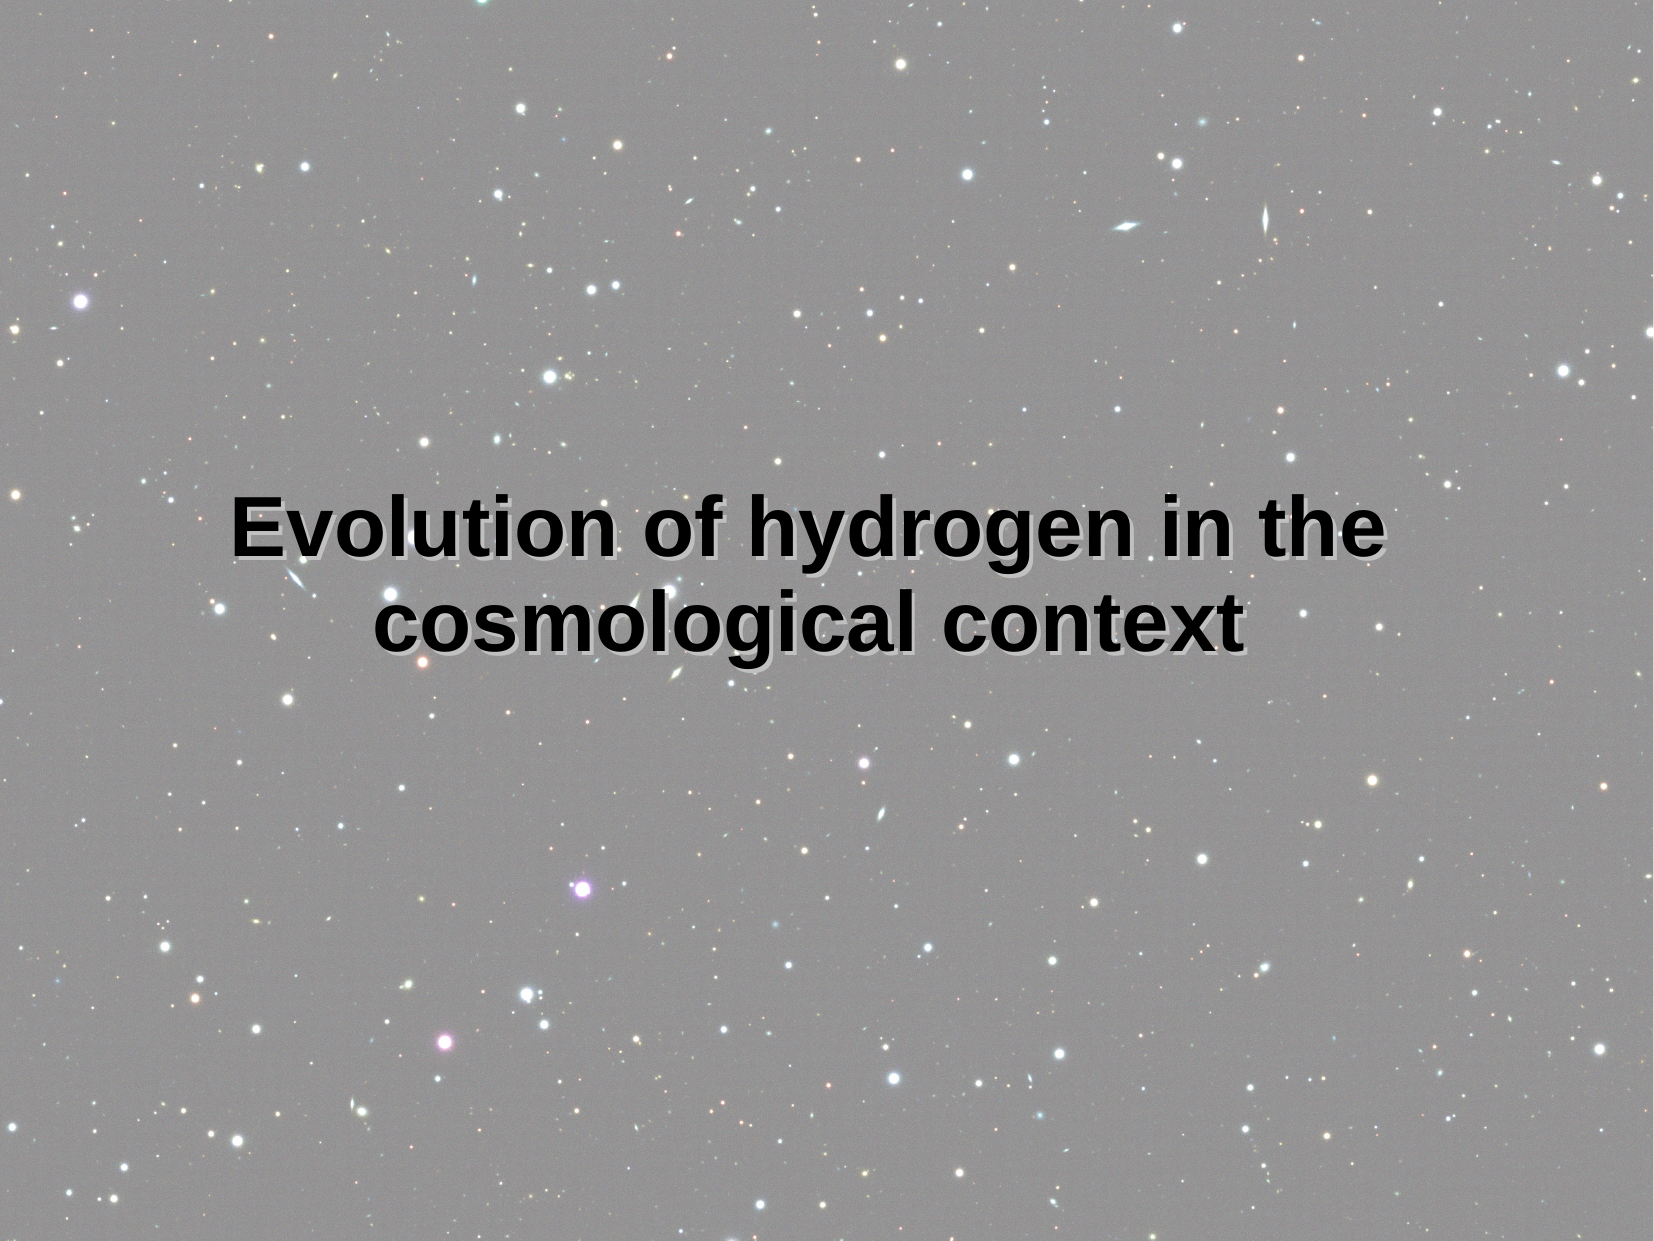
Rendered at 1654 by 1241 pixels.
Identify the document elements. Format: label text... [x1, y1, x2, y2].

text_box [0, 0, 1654, 1241]
text_box Evolution of hydrogen in the cosmological context [21, 472, 1597, 679]
